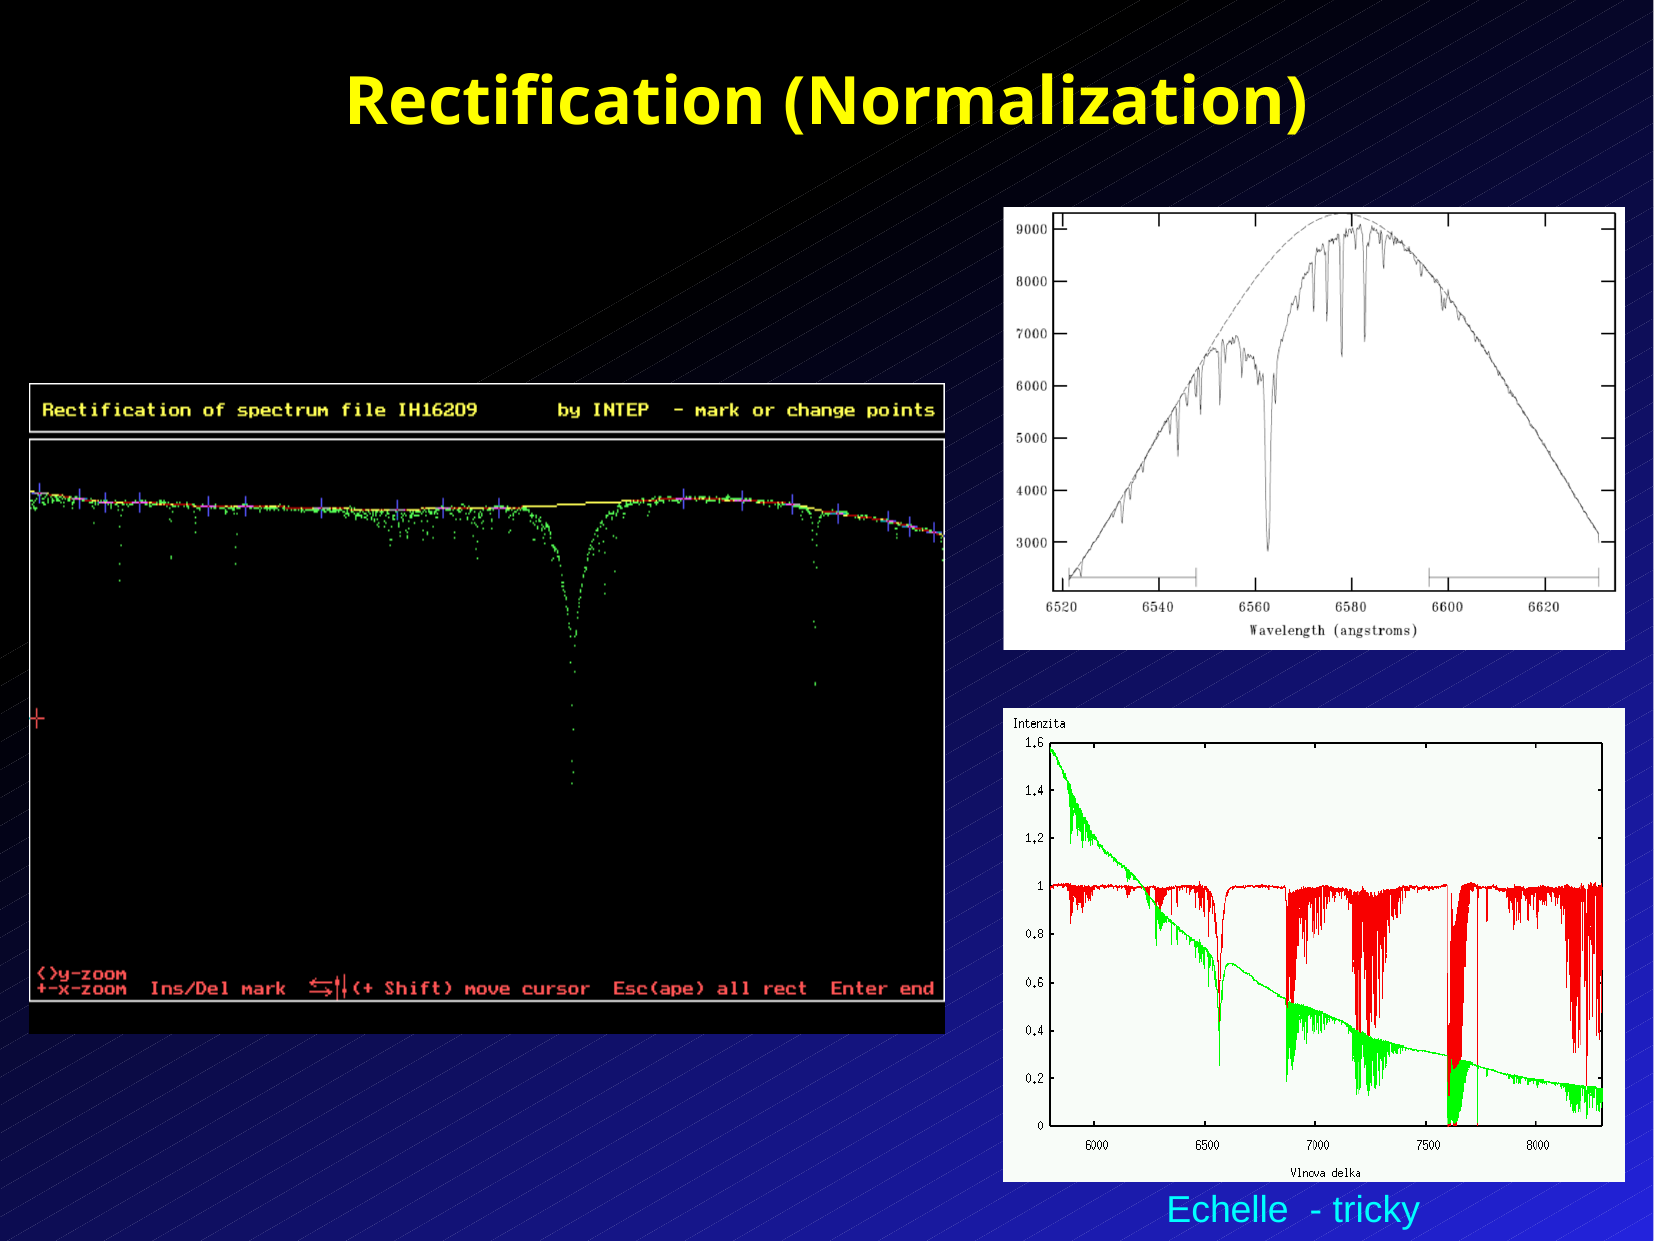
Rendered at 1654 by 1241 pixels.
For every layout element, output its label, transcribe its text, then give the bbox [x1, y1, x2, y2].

picture [29, 383, 945, 1034]
title Rectification (Normalization) [82, 49, 1571, 148]
text_box Echelle - tricky [1151, 1181, 1477, 1241]
picture [1003, 708, 1625, 1182]
picture [1003, 206, 1625, 650]
